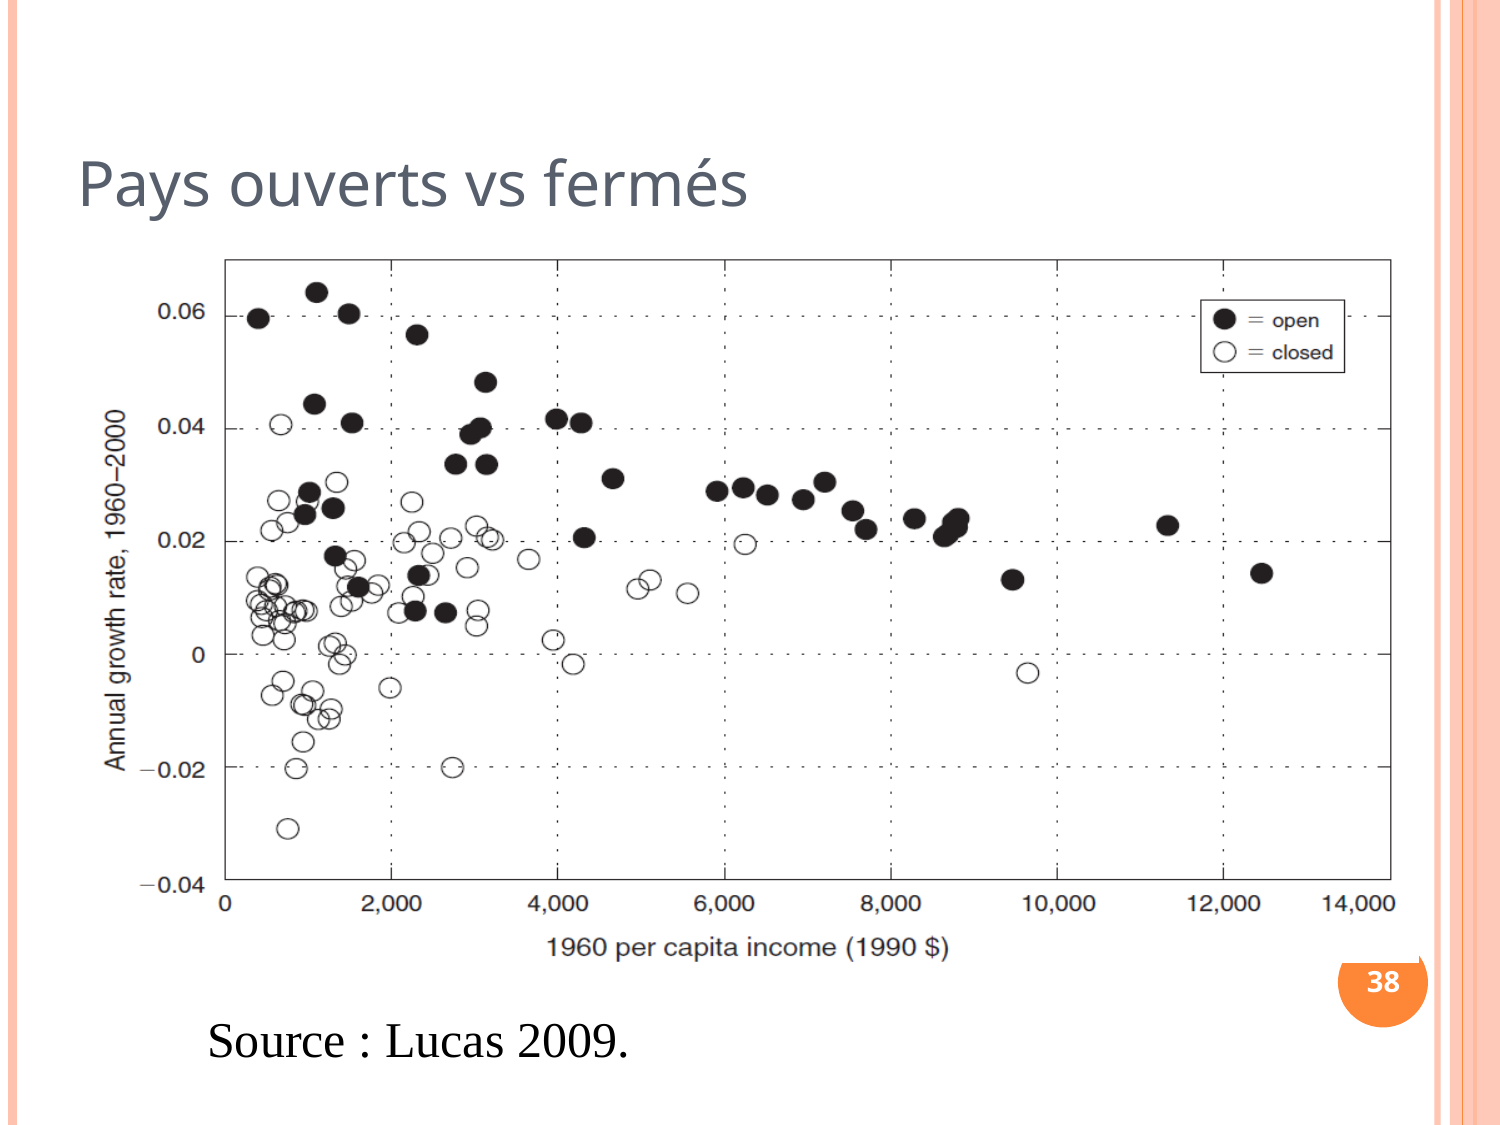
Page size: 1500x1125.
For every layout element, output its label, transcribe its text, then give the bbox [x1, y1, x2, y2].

slide_number <numéro> [1333, 940, 1434, 1027]
text_box Source : Lucas 2009. [192, 1000, 645, 1076]
title Pays ouverts vs fermés [62, 37, 1450, 227]
picture [86, 226, 1419, 963]
